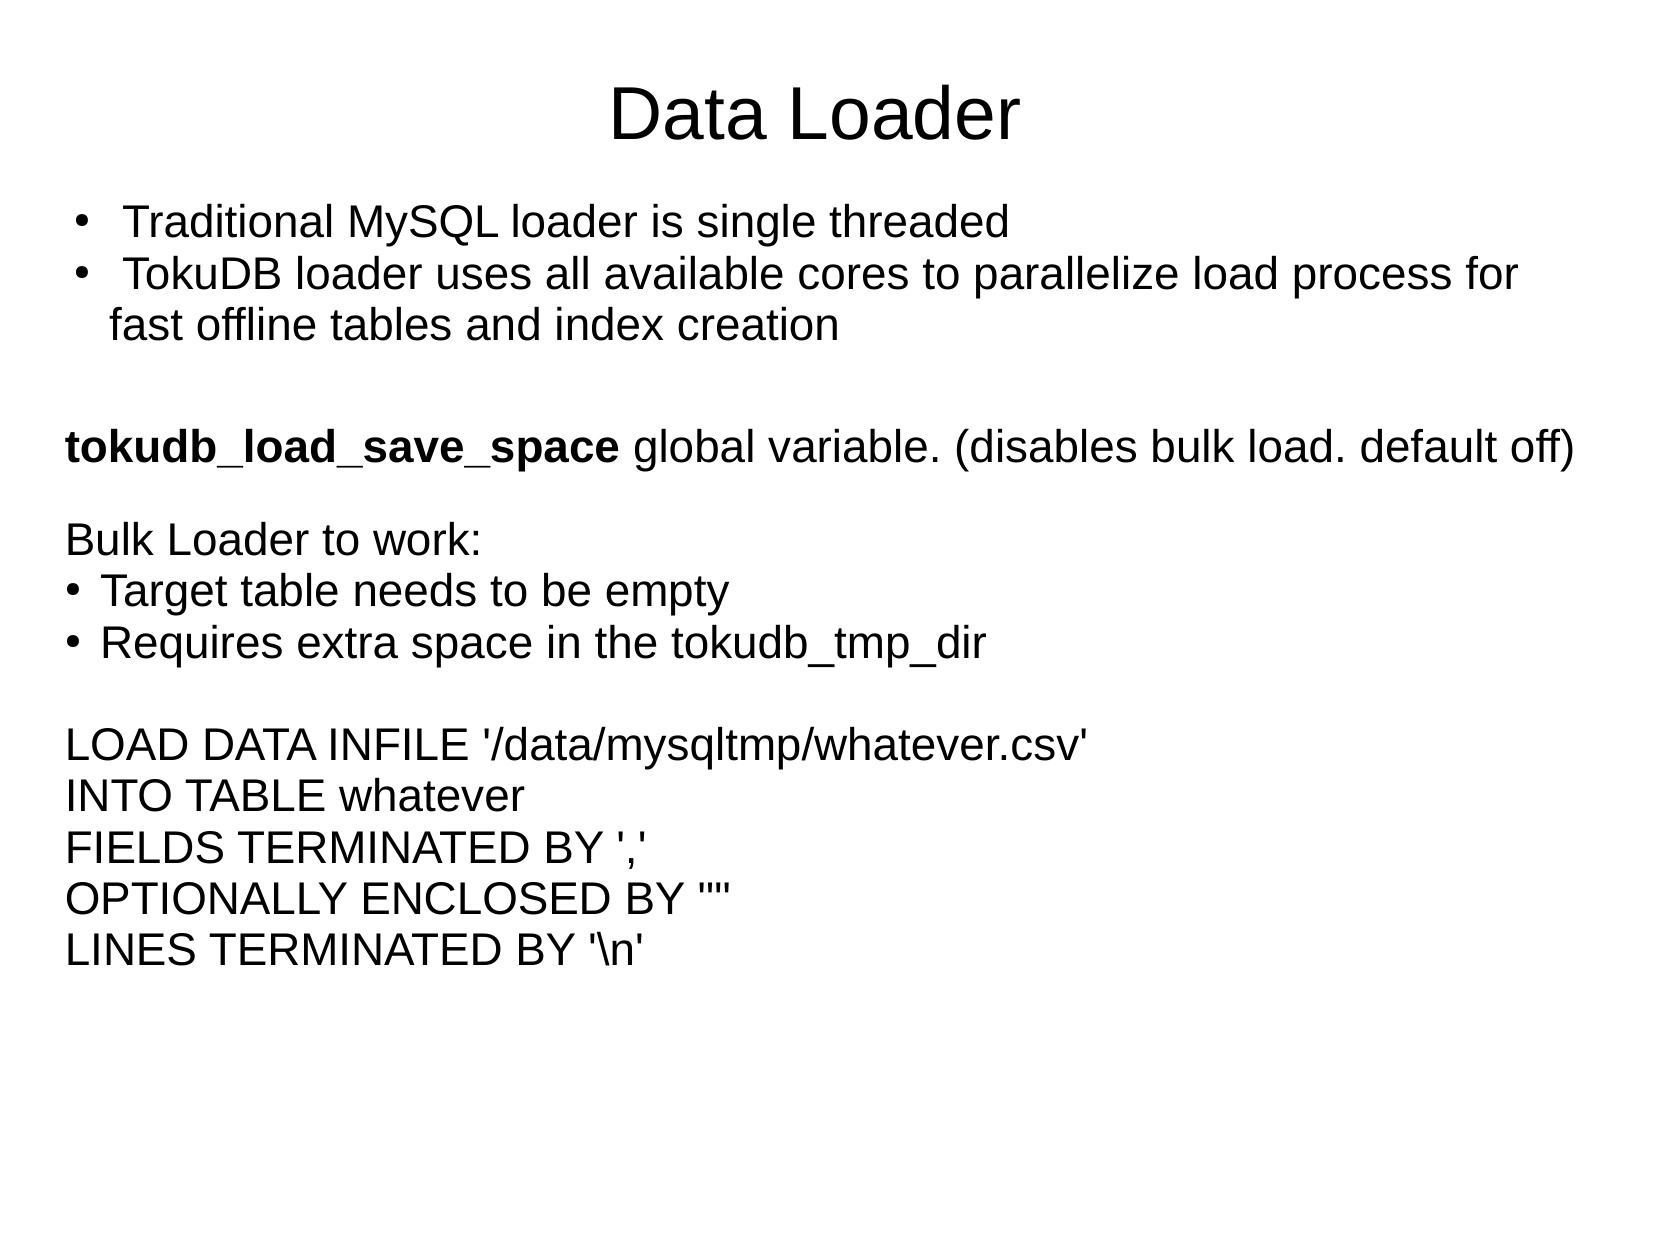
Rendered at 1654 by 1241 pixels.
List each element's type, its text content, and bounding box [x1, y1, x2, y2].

title Data Loader [82, 49, 1548, 178]
text_box tokudb_load_save_space global variable. (disables bulk load. default off) Bulk Loader to work: Target table needs to be empty Requires extra space in the tokudb_tmp_dir LOAD DATA INFILE '/data/mysqltmp/whatever.csv' INTO TABLE whatever FIELDS TERMINATED BY ',' OPTIONALLY ENCLOSED BY '"' LINES TERMINATED BY '\n' [50, 413, 1595, 1028]
text_box Traditional MySQL loader is single threaded TokuDB loader uses all available cores to parallelize load process for fast offline tables and index creation [59, 188, 1607, 358]
